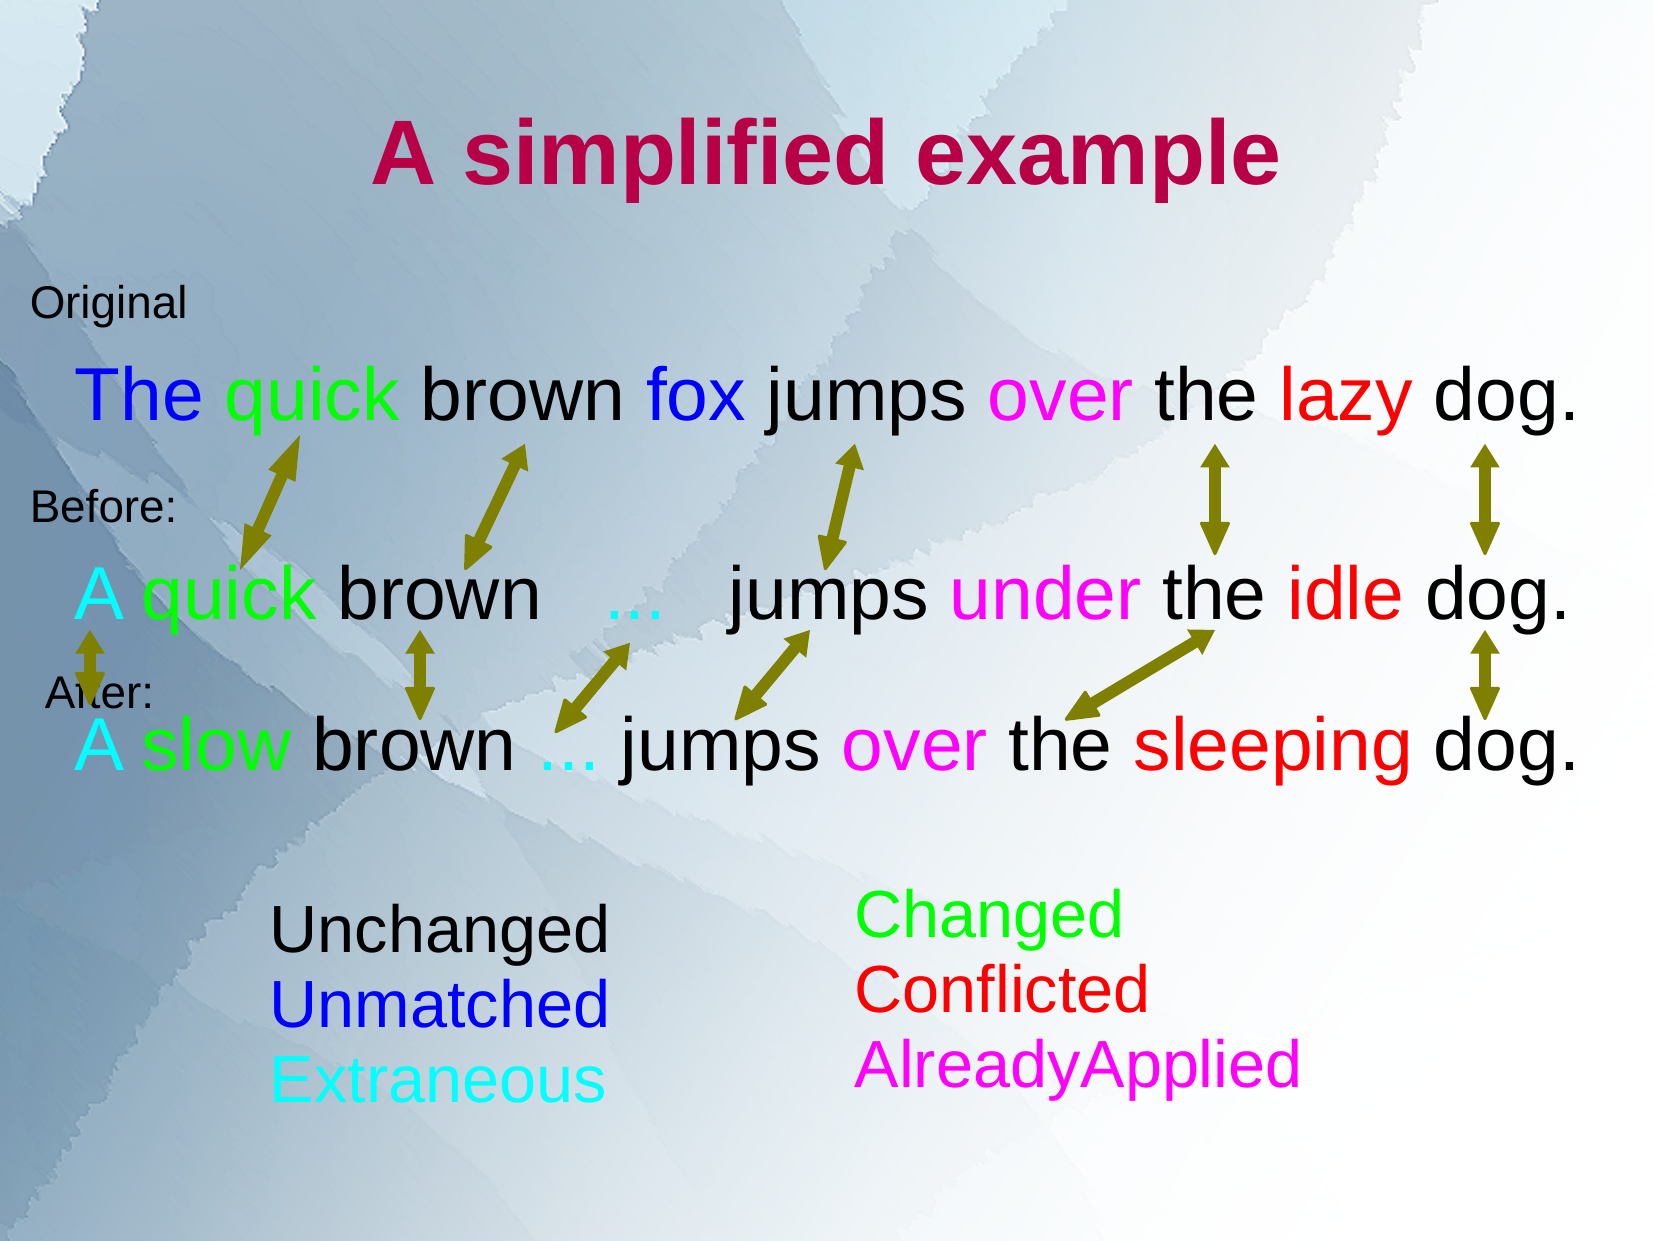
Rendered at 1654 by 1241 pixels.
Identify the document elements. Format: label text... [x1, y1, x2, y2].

text_box Before: [15, 473, 193, 541]
text_box A slow brown ... jumps over the sleeping dog. [60, 694, 1606, 794]
text_box Original [15, 270, 256, 337]
text_box Changed Conflicted AlreadyApplied [840, 870, 1351, 1110]
picture [0, 0, 1654, 1241]
title A simplified example [82, 49, 1571, 257]
text_box After: [30, 660, 170, 756]
text_box The quick brown fox jumps over the lazy dog. [60, 345, 1606, 444]
text_box A quick brown ... jumps under the idle dog. [60, 544, 1606, 643]
text_box Unchanged Unmatched Extraneous [255, 885, 628, 1125]
